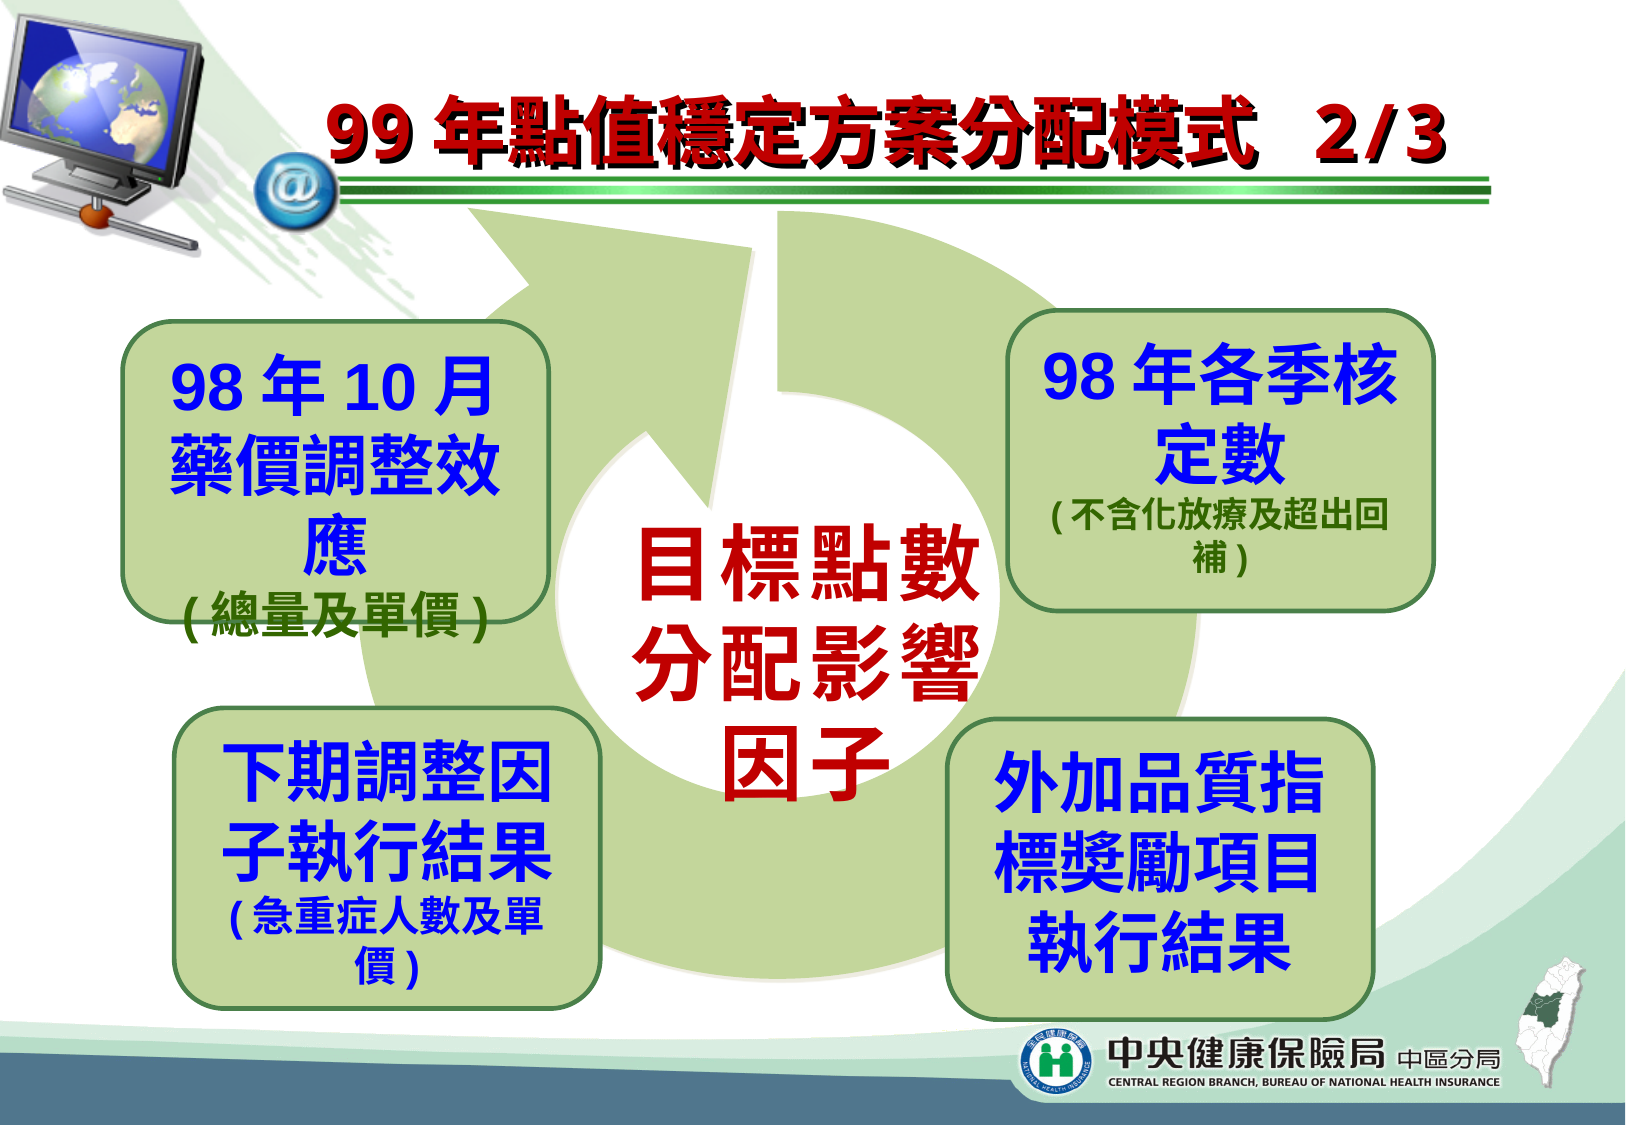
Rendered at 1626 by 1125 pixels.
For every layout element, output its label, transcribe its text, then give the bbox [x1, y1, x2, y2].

text_box 外加品質指標奬勵項目執行結果 [947, 718, 1374, 1020]
text_box 下期調整因子執行結果 (急重症人數及單價) [174, 707, 601, 1009]
text_box [1028, 602, 1198, 718]
text_box [601, 819, 947, 979]
text_box 98年10月藥價調整效應 (總量及單價) [122, 321, 549, 623]
title 99年點值穩定方案分配模式 2/3 [308, 70, 1625, 188]
text_box [777, 210, 1060, 504]
text_box [358, 207, 753, 720]
text_box 目標點數 分配影響 因子 [584, 504, 1028, 819]
text_box 98年各季核定數 (不含化放療及超出回補) [1007, 310, 1434, 611]
